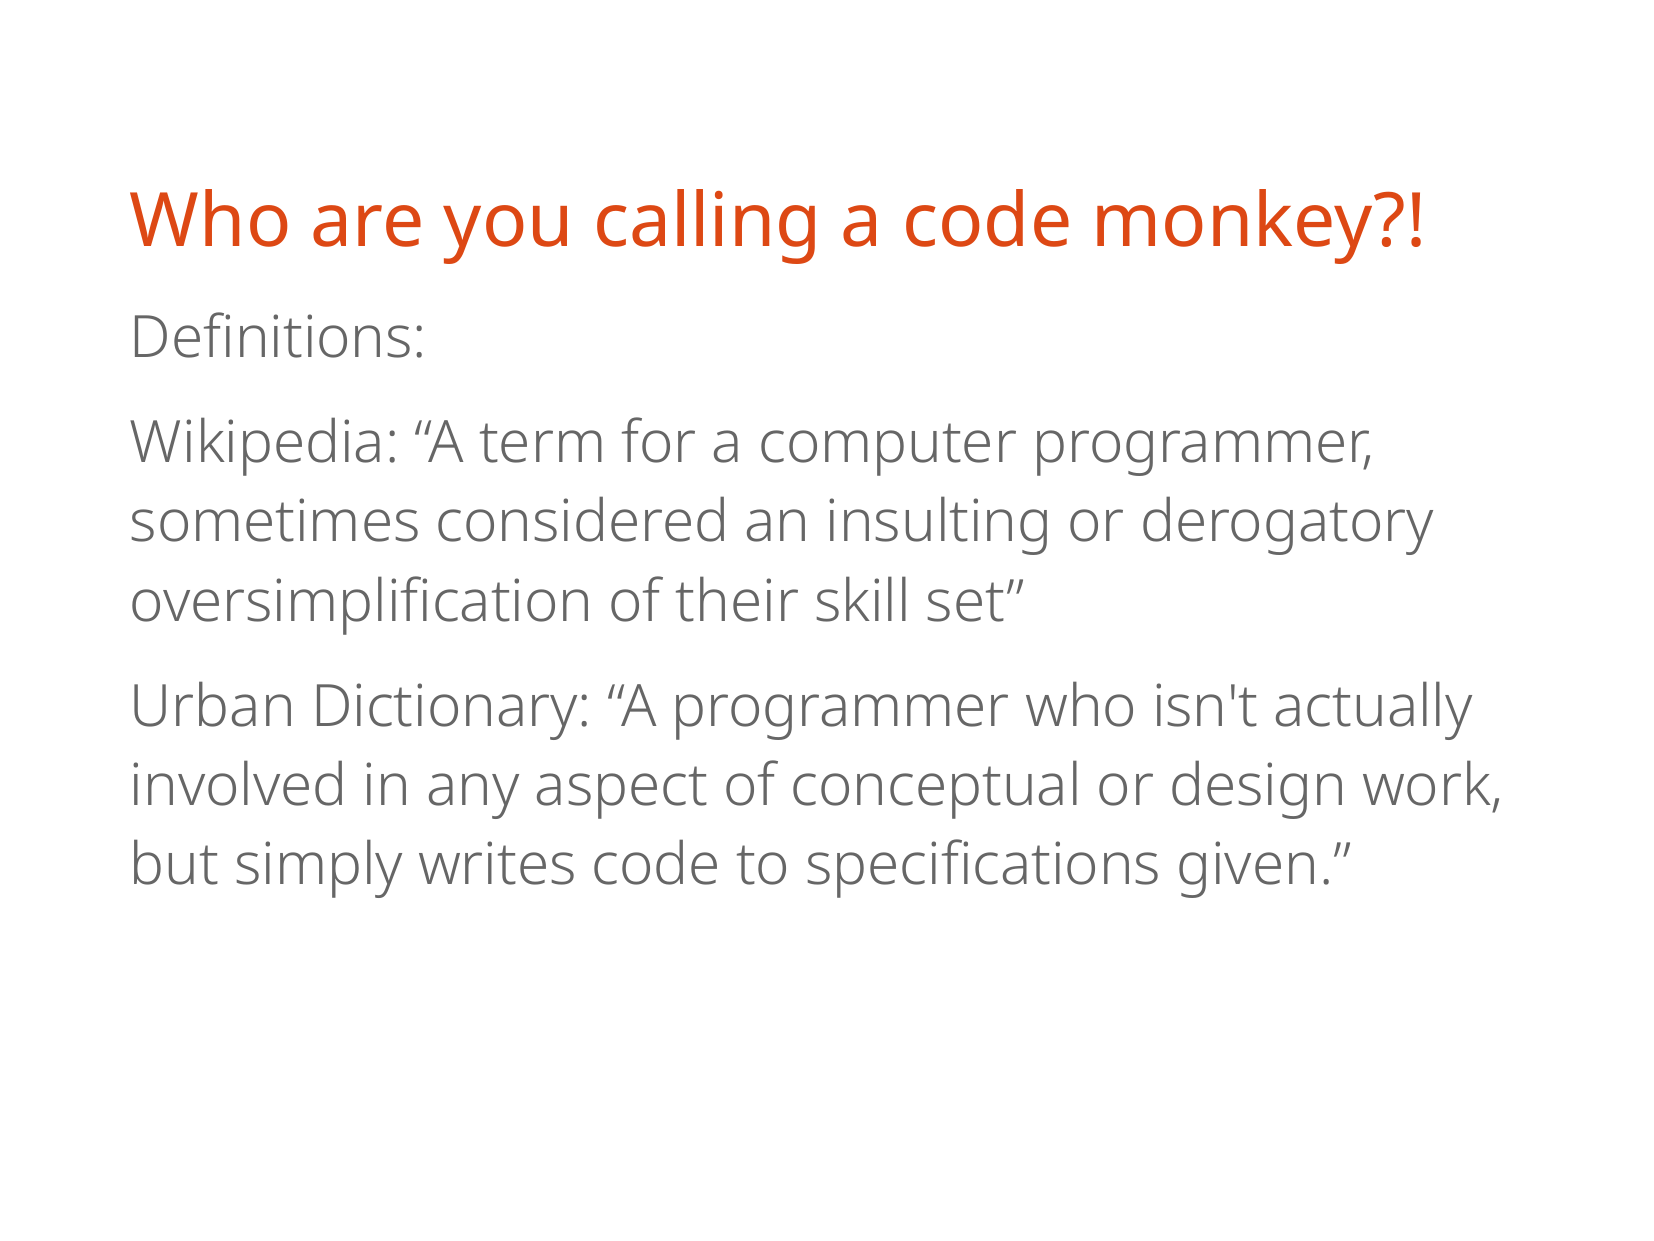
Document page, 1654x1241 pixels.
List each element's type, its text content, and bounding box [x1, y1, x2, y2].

title Who are you calling a code monkey?! [129, 153, 1518, 281]
list Definitions: Wikipedia: “A term for a computer programmer, sometimes considered an insulting or derogatory oversimplification of their skill set” Urban Dictionary: “A programmer who isn't actually involved in any aspect of conceptual or design work, but simply writes code to specifications given.” [129, 295, 1518, 1010]
